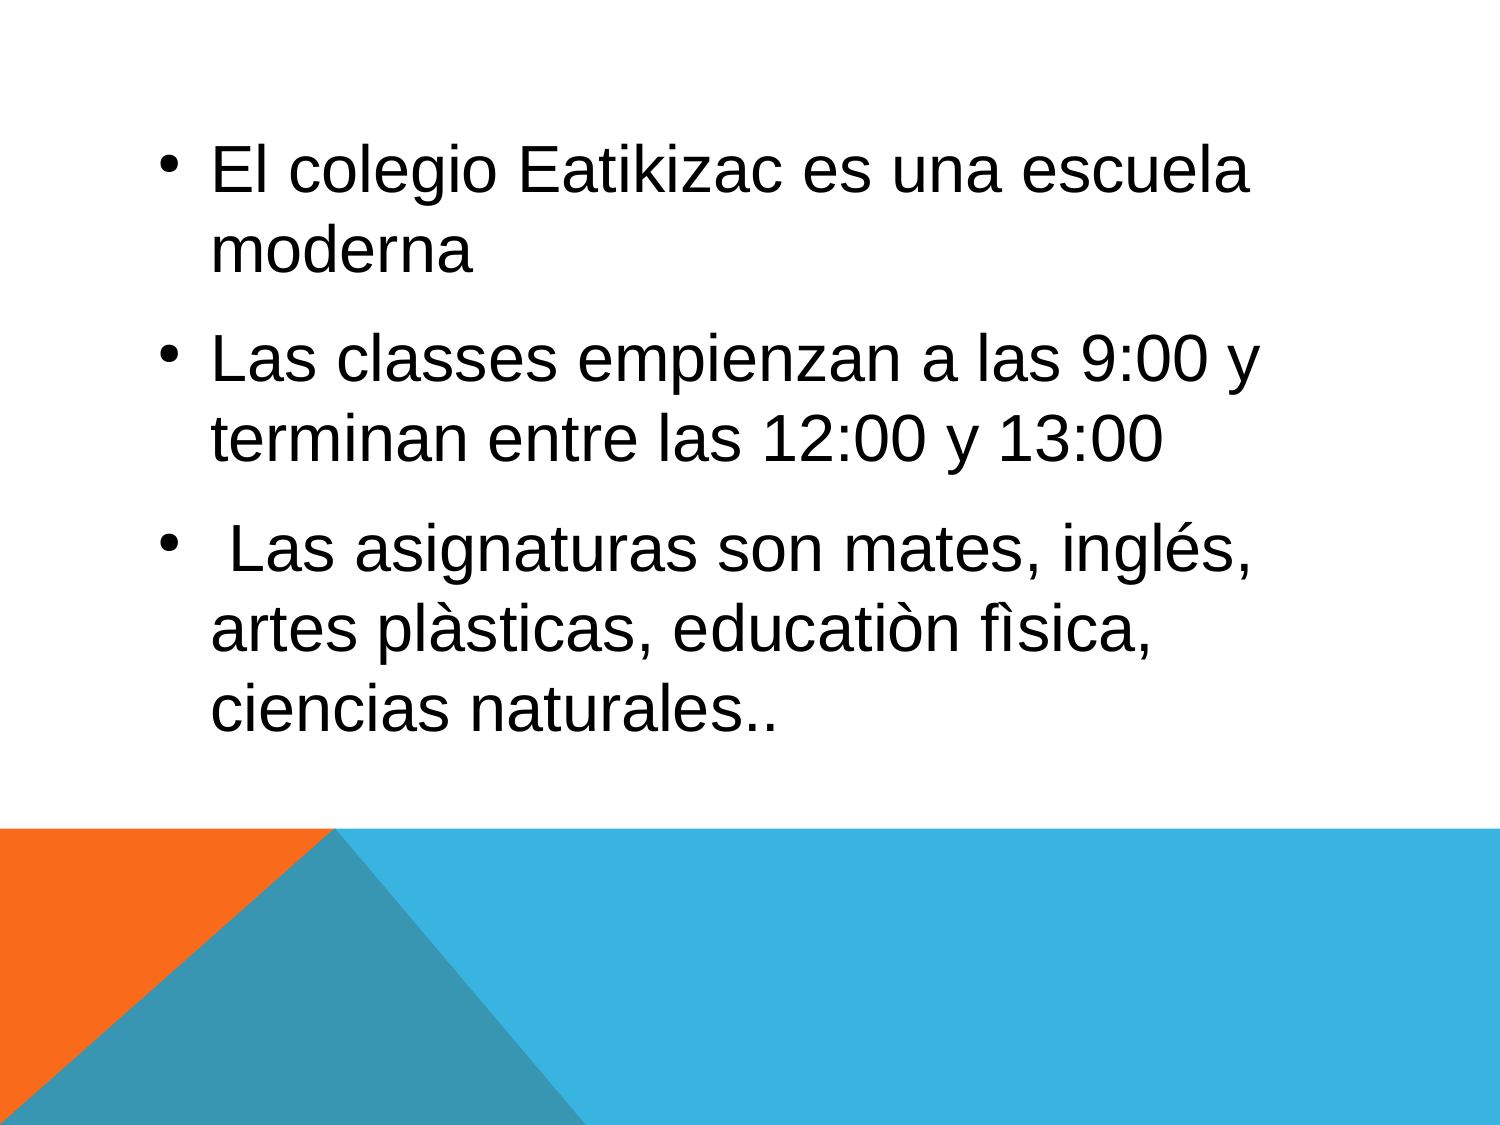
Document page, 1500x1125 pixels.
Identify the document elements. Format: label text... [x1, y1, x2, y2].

list El colegio Eatikizac es una escuela moderna Las classes empienzan a las 9:00 y terminan entre las 12:00 y 13:00 Las asignaturas son mates, inglés, artes plàsticas, educatiòn fìsica, ciencias naturales.. [124, 118, 1359, 706]
